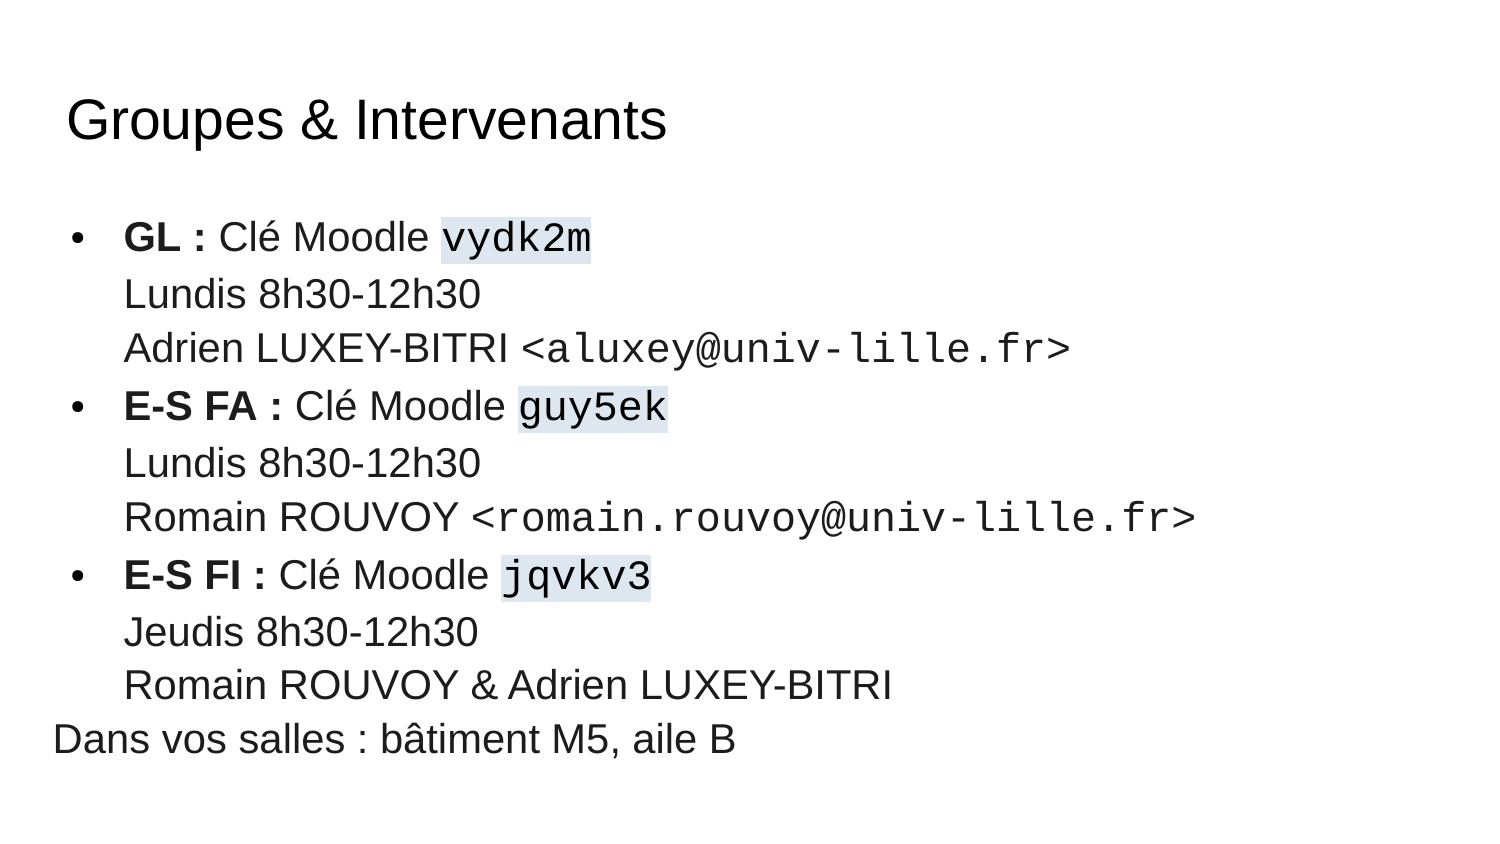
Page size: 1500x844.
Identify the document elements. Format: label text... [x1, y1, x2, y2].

title Groupes & Intervenants [51, 72, 1449, 167]
list GL : Clé Moodle vydk2m Lundis 8h30-12h30 Adrien LUXEY-BITRI <aluxey@univ-lille.fr> E-S FA : Clé Moodle guy5ek Lundis 8h30-12h30 Romain ROUVOY <romain.rouvoy@univ-lille.fr> E-S FI : Clé Moodle jqvkv3 Jeudis 8h30-12h30 Romain ROUVOY & Adrien LUXEY-BITRI Dans vos salles : bâtiment M5, aile B [52, 206, 1451, 827]
